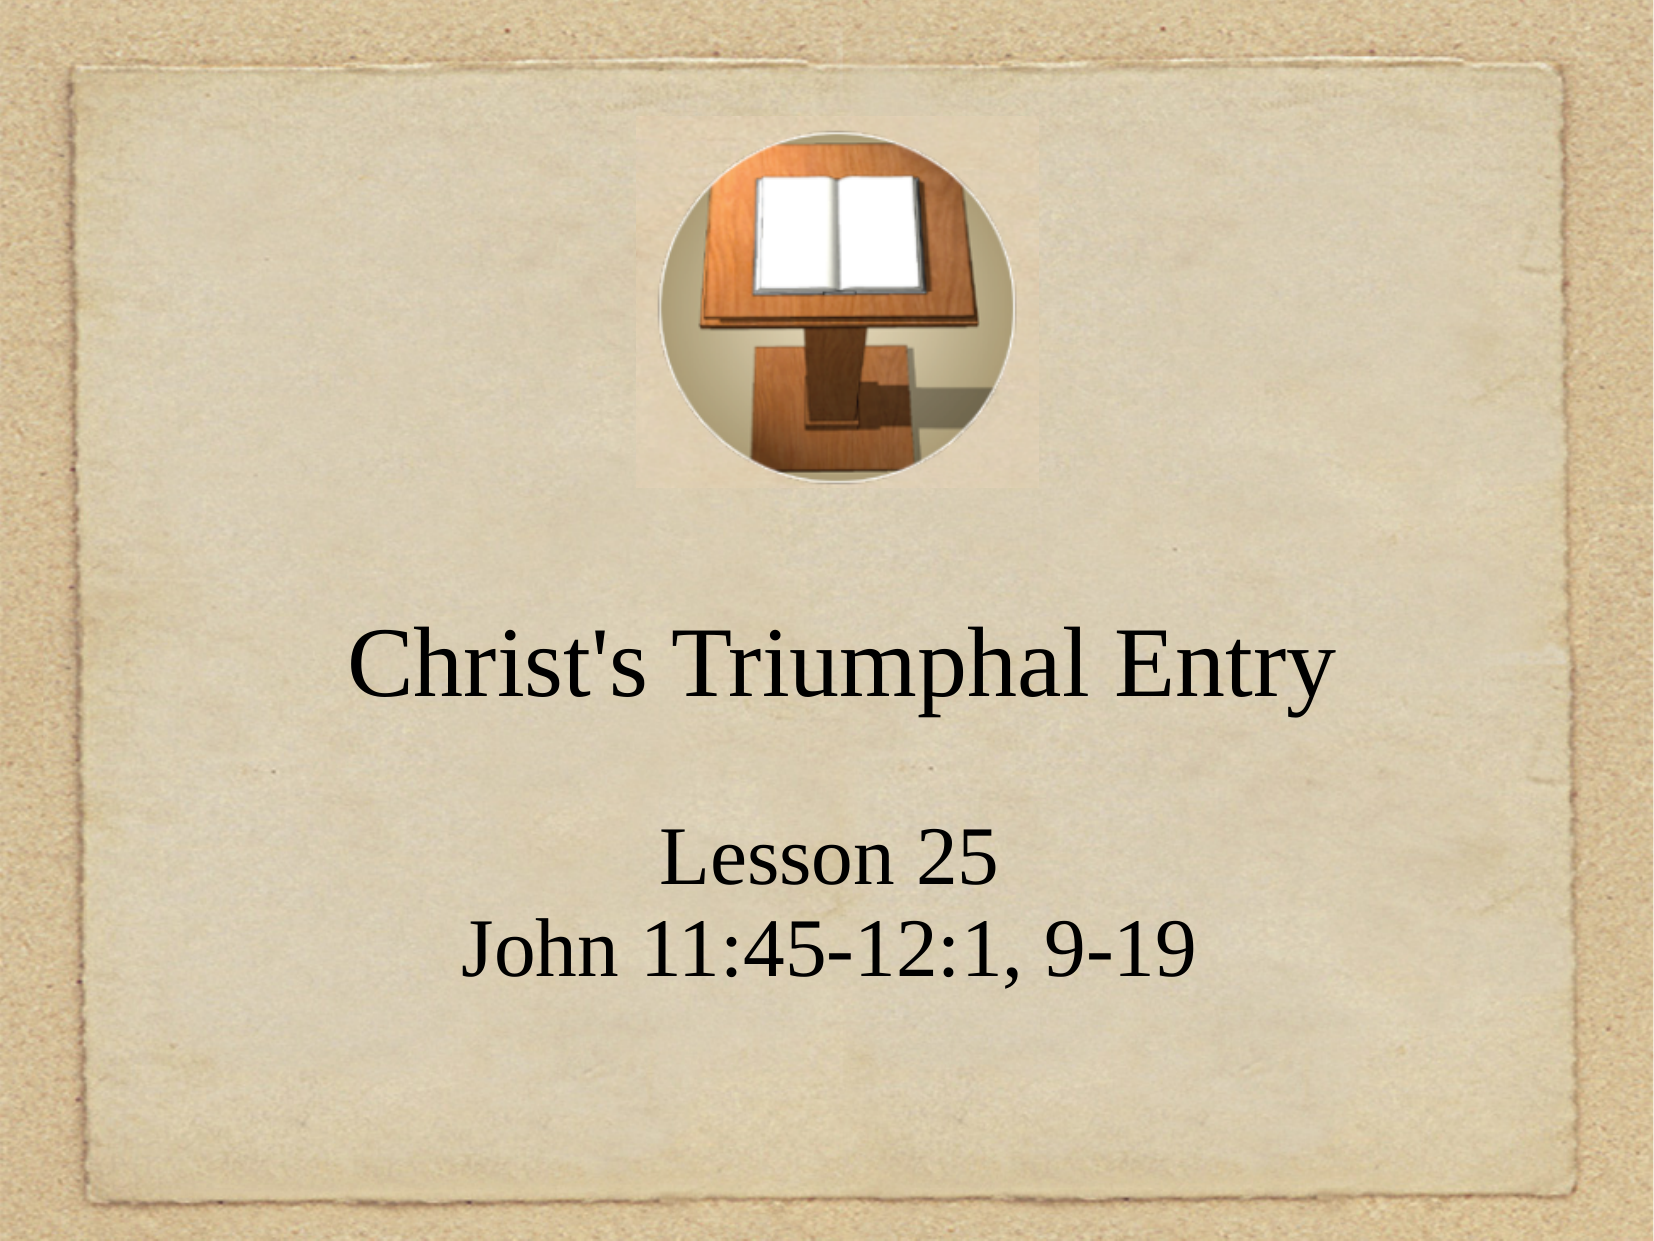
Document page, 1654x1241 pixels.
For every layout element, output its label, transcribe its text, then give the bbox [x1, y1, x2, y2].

text_box Christ's Triumphal Entry Lesson 25 John 11:45-12:1, 9-19 [173, 600, 1487, 1189]
picture [0, 0, 1654, 1241]
